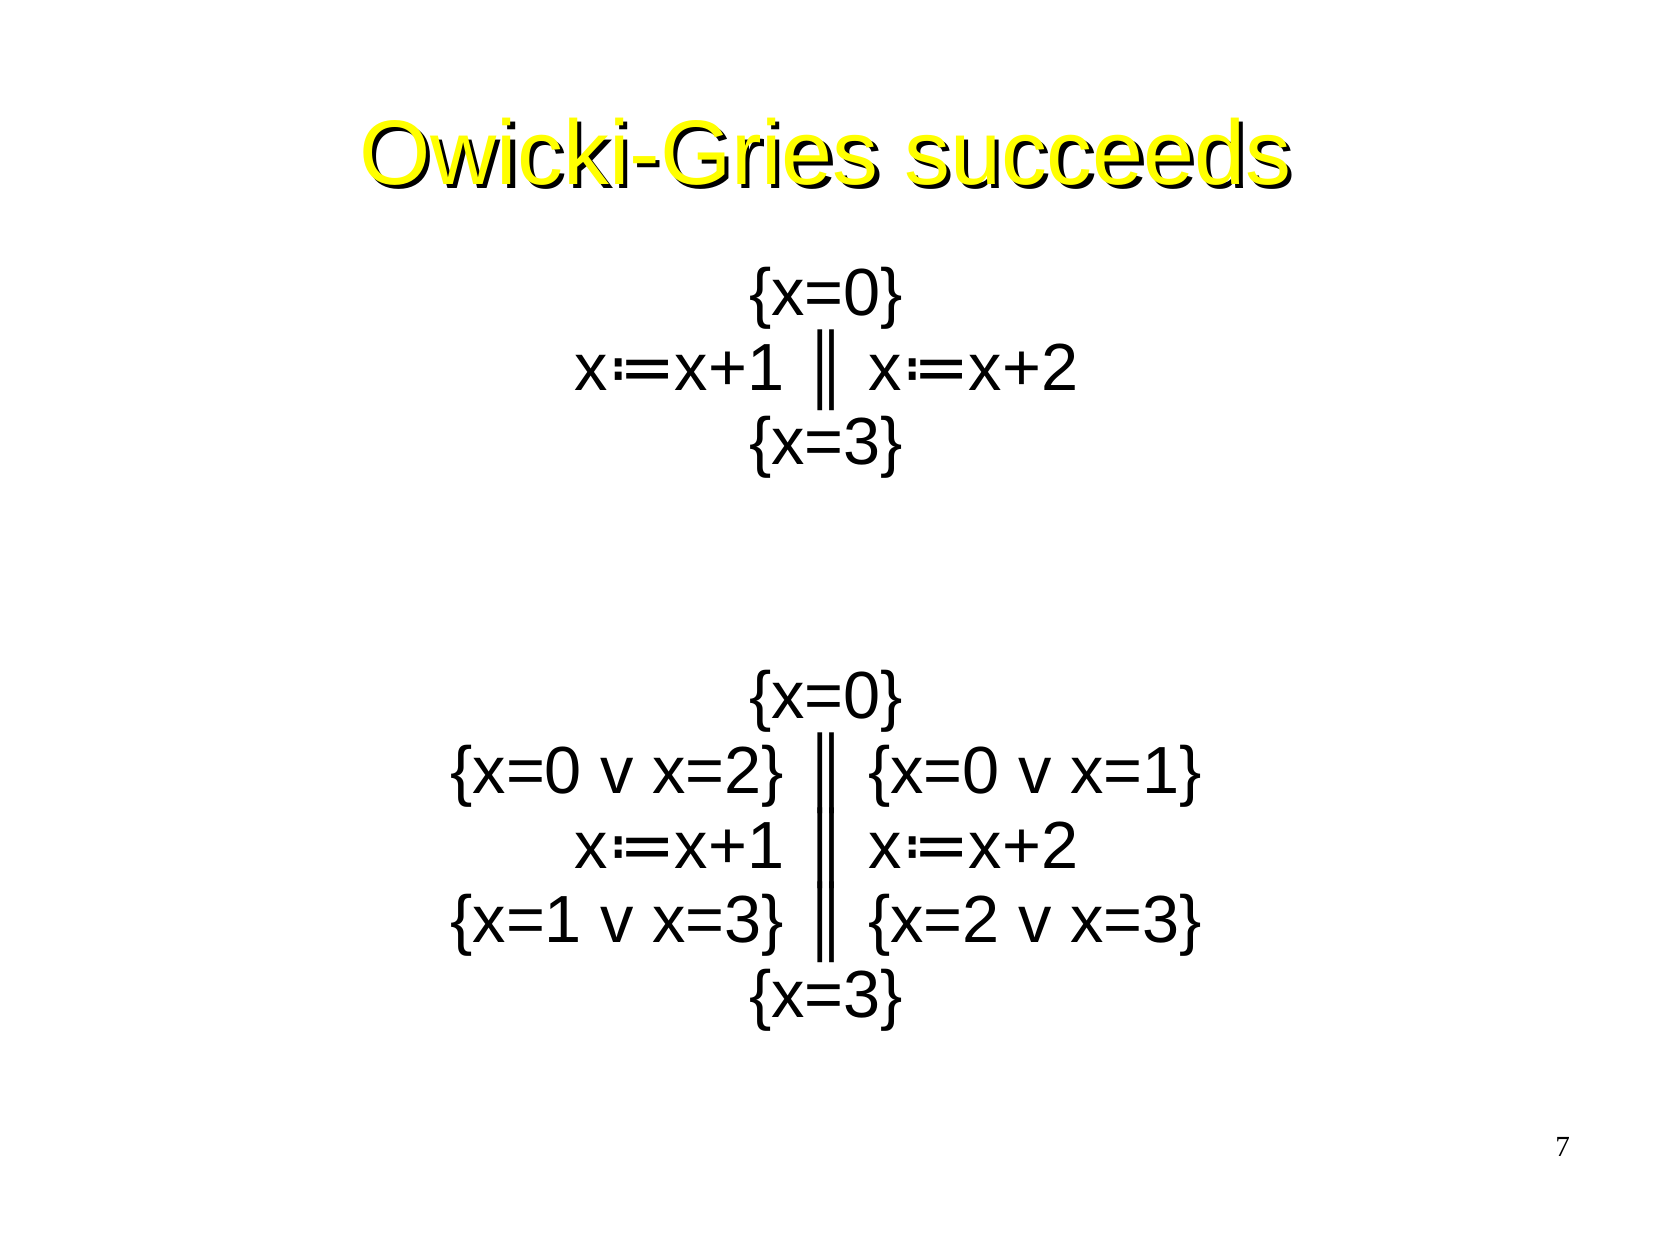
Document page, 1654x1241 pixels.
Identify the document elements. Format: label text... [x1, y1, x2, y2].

title Owicki-Gries succeeds [82, 56, 1571, 250]
list {x=0} x≔x+1 ║ x≔x+2 {x=3} {x=0} {x=0 v x=2} ║ {x=0 v x=1} x≔x+1 ║ x≔x+2 {x=1 v x=3} ║ {x=2 v x=3} {x=3} [82, 254, 1571, 1205]
